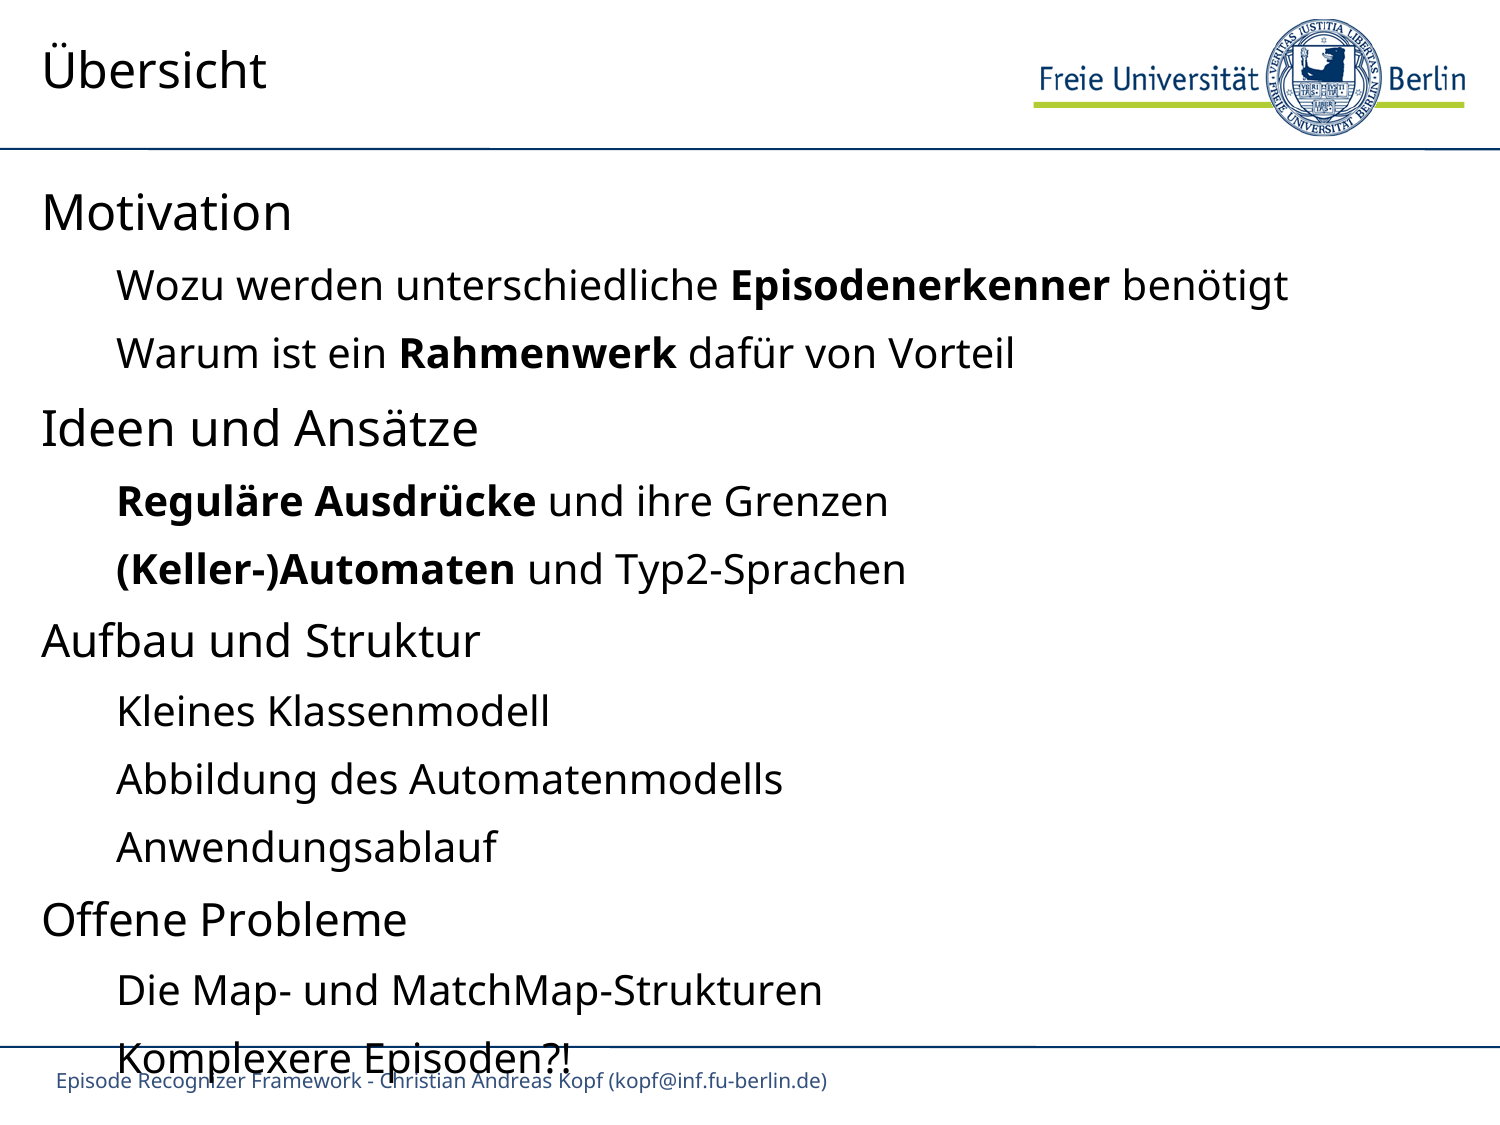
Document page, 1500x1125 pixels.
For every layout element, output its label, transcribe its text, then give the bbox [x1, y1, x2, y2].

picture [1033, 19, 1470, 137]
title Übersicht [41, 0, 1016, 138]
list Motivation Wozu werden unterschiedliche Episodenerkenner benötigt Warum ist ein Rahmenwerk dafür von Vorteil Ideen und Ansätze Reguläre Ausdrücke und ihre Grenzen (Keller-)Automaten und Typ2-Sprachen Aufbau und Struktur Kleines Klassenmodell Abbildung des Automatenmodells Anwendungsablauf Offene Probleme Die Map- und MatchMap-Strukturen Komplexere Episoden?! [41, 175, 1447, 1039]
